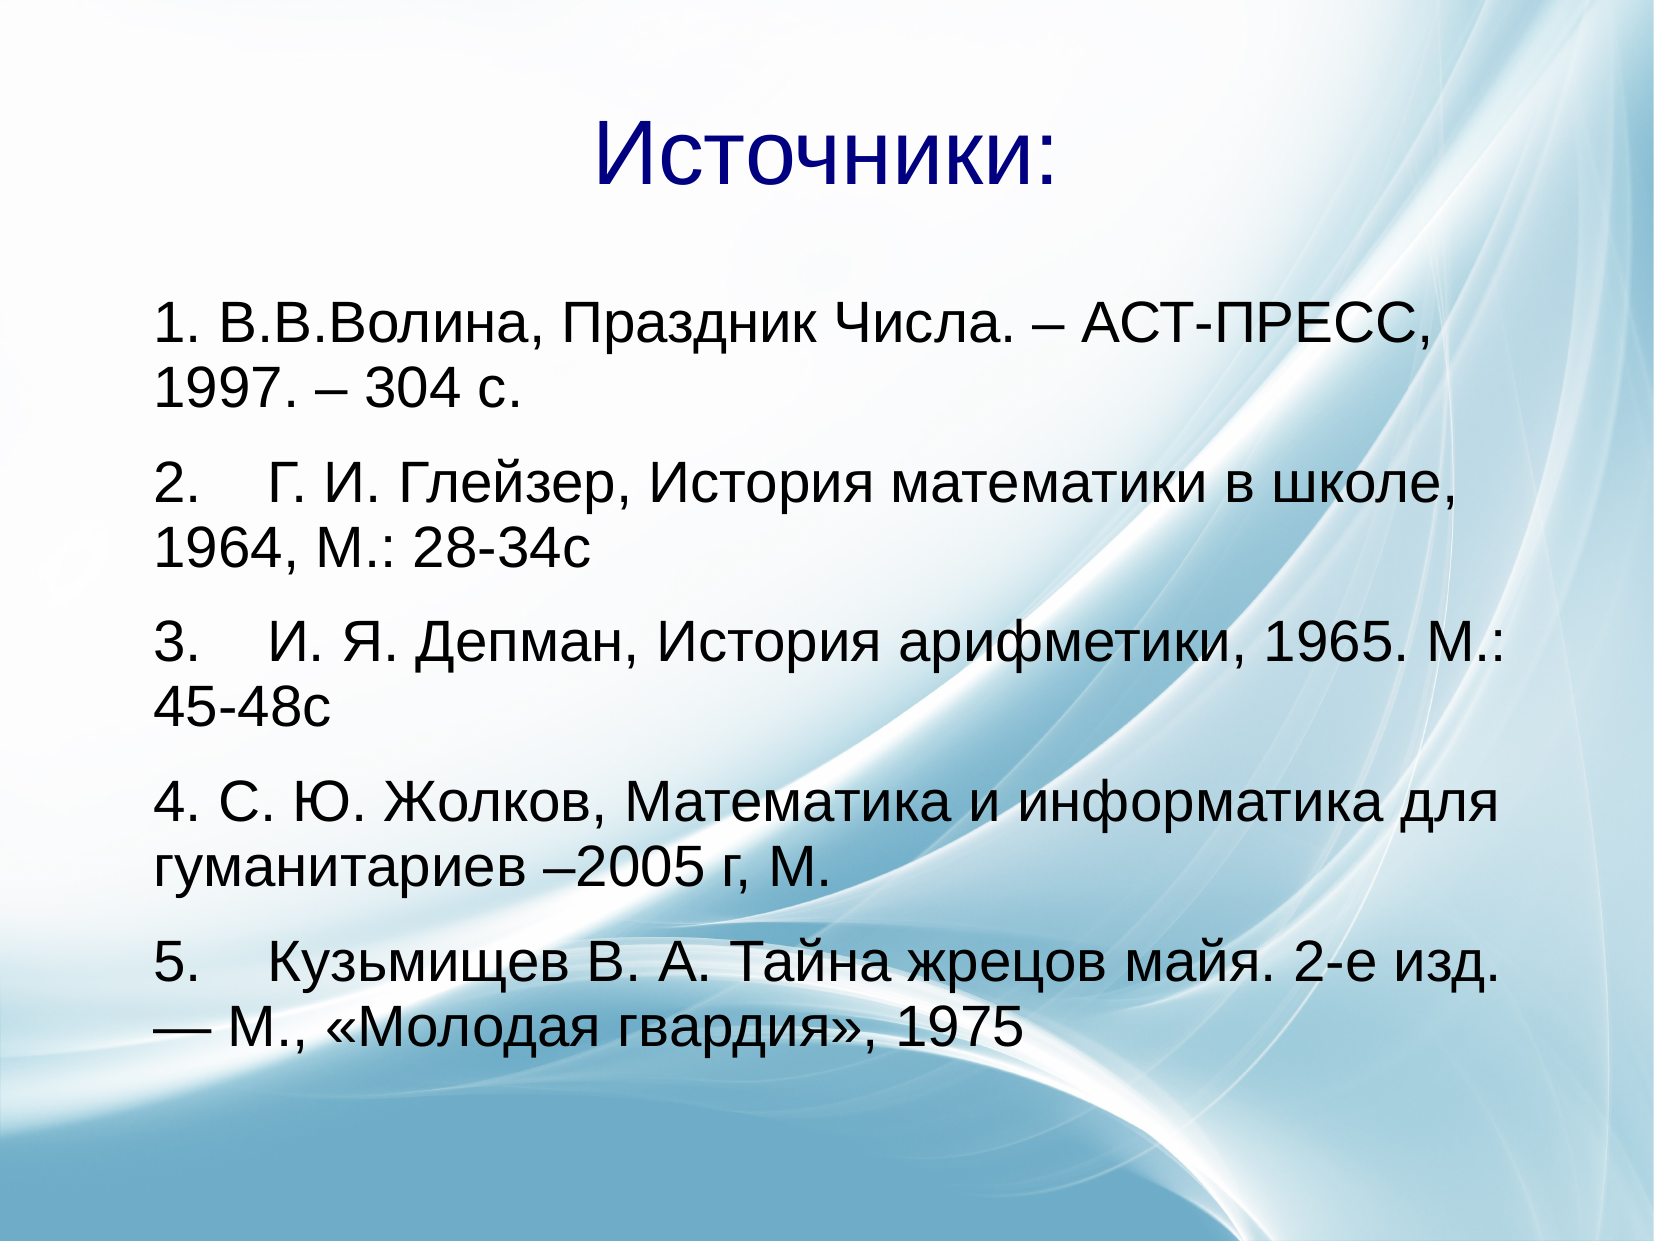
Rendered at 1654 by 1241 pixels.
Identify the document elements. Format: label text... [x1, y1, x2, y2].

picture [0, 0, 1654, 1241]
title Источники: [82, 49, 1571, 257]
list 1. В.В.Волина, Праздник Числа. – АСТ-ПРЕСС, 1997. – 304 с. 2. Г. И. Глейзер, История математики в школе, 1964, М.: 28-34с 3. И. Я. Депман, История арифметики, 1965. М.: 45-48с 4. С. Ю. Жолков, Математика и информатика для гуманитариев –2005 г, М. 5. Кузьмищев В. А. Тайна жрецов майя. 2-е изд. — М., «Молодая гвардия», 1975 [82, 290, 1571, 1109]
